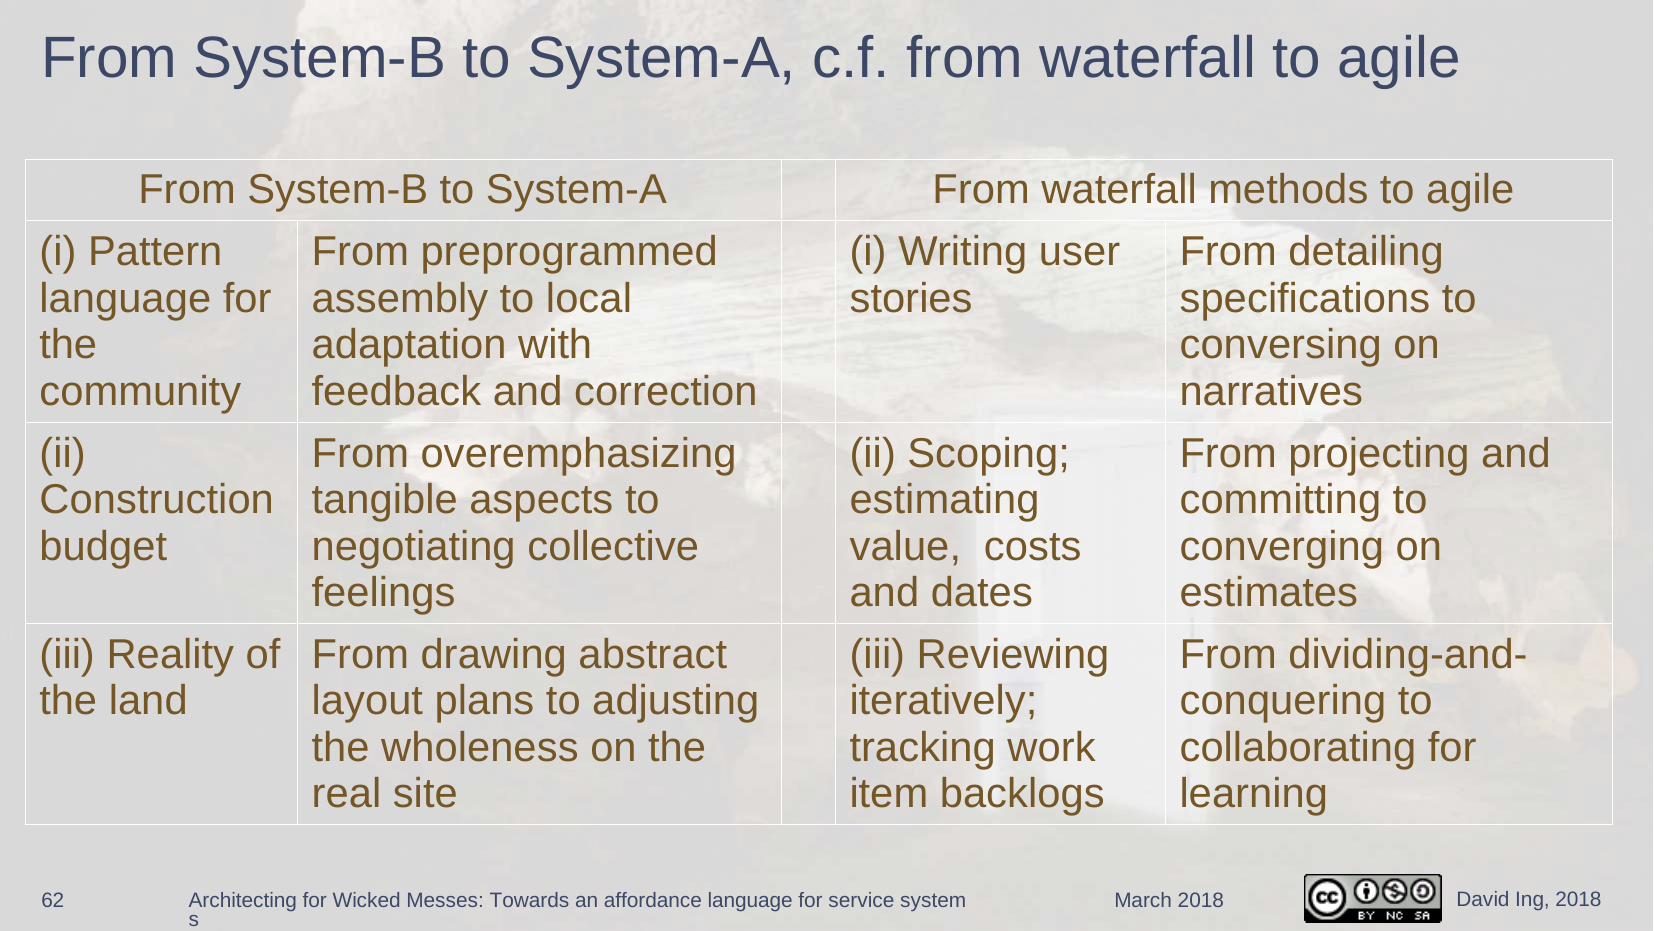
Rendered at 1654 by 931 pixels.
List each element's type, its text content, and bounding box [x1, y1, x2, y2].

text_box Solving for the optimal Problem solution involves analysis, research employing quantitative methods seeking optimal outcomes. Unfortunately, as conditions change, problems frequently do not remain solved or resolved but reappear, and usually in more complex forms. Furthermore, every solution and resolution generates new problems, ones that tend to be more complex than the ones solved or resolved. [0, 0, 1653, 931]
table_cell (ii) Construction budget [26, 423, 297, 623]
table_header [782, 160, 835, 220]
table_cell [782, 221, 835, 422]
title From System-B to System-A, c.f. from waterfall to agile [41, 30, 1613, 126]
table_cell From preprogrammed assembly to local adaptation with feedback and correction [298, 221, 781, 422]
table_cell (ii) Scoping; estimating value, costs and dates [836, 423, 1165, 623]
table_cell (i) Pattern language for the community [26, 221, 297, 422]
table_cell From drawing abstract layout plans to adjusting the wholeness on the real site [298, 624, 781, 824]
table_cell (iii) Reviewing iteratively; tracking work item backlogs [836, 624, 1165, 824]
table_cell From overemphasizing tangible aspects to negotiating collective feelings [298, 423, 781, 623]
table_header From waterfall methods to agile [836, 160, 1612, 220]
table_cell From dividing-and-conquering to collaborating for learning [1166, 624, 1612, 824]
picture [1304, 874, 1442, 923]
table_cell From projecting and committing to converging on estimates [1166, 423, 1612, 623]
table_cell (iii) Reality of the land [26, 624, 297, 824]
table_cell [782, 423, 835, 623]
table_cell (i) Writing user stories [836, 221, 1165, 422]
table_header From System-B to System-A [26, 160, 781, 220]
table_cell From detailing specifications to conversing on narratives [1166, 221, 1612, 422]
table_cell [782, 624, 835, 824]
